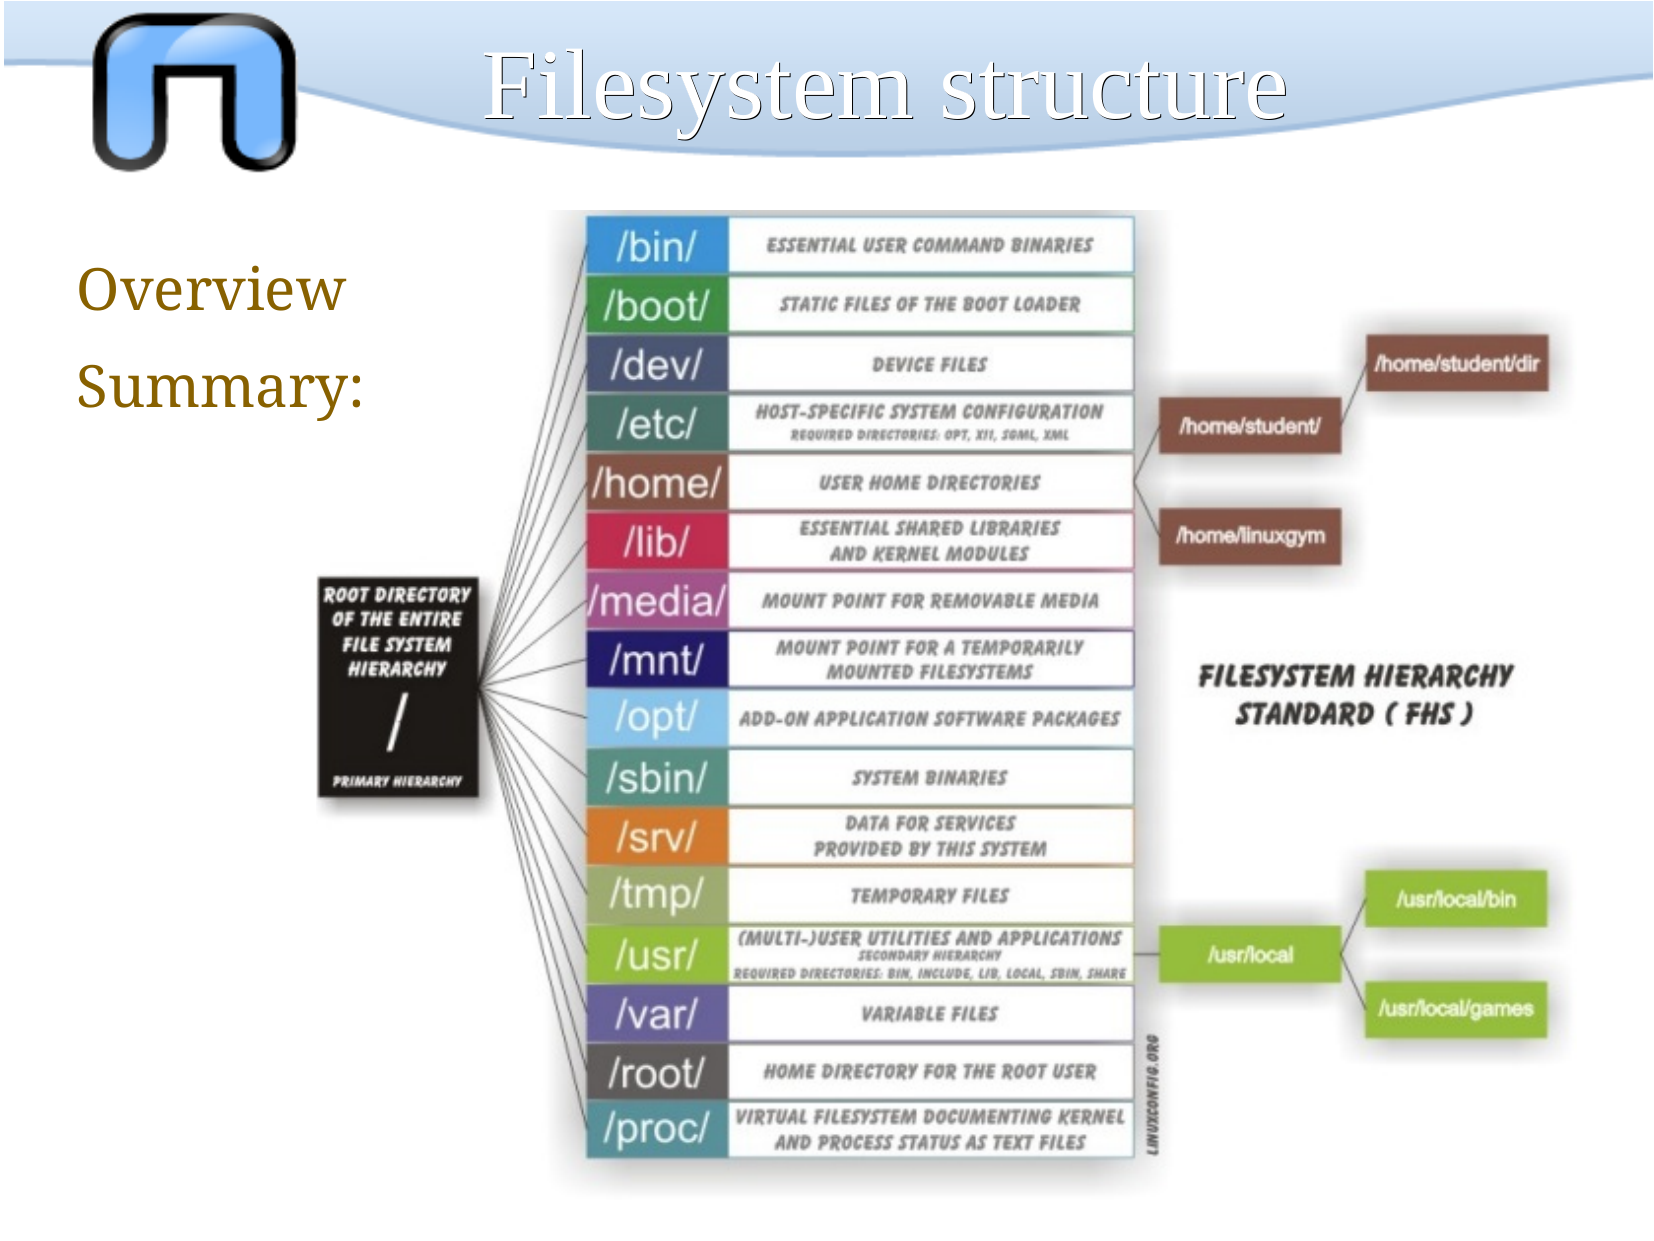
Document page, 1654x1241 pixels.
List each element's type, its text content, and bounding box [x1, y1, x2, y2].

list Overview Summary: [76, 247, 1495, 415]
picture [0, 0, 1654, 1241]
text_box Filesystem structure [472, 29, 1300, 266]
